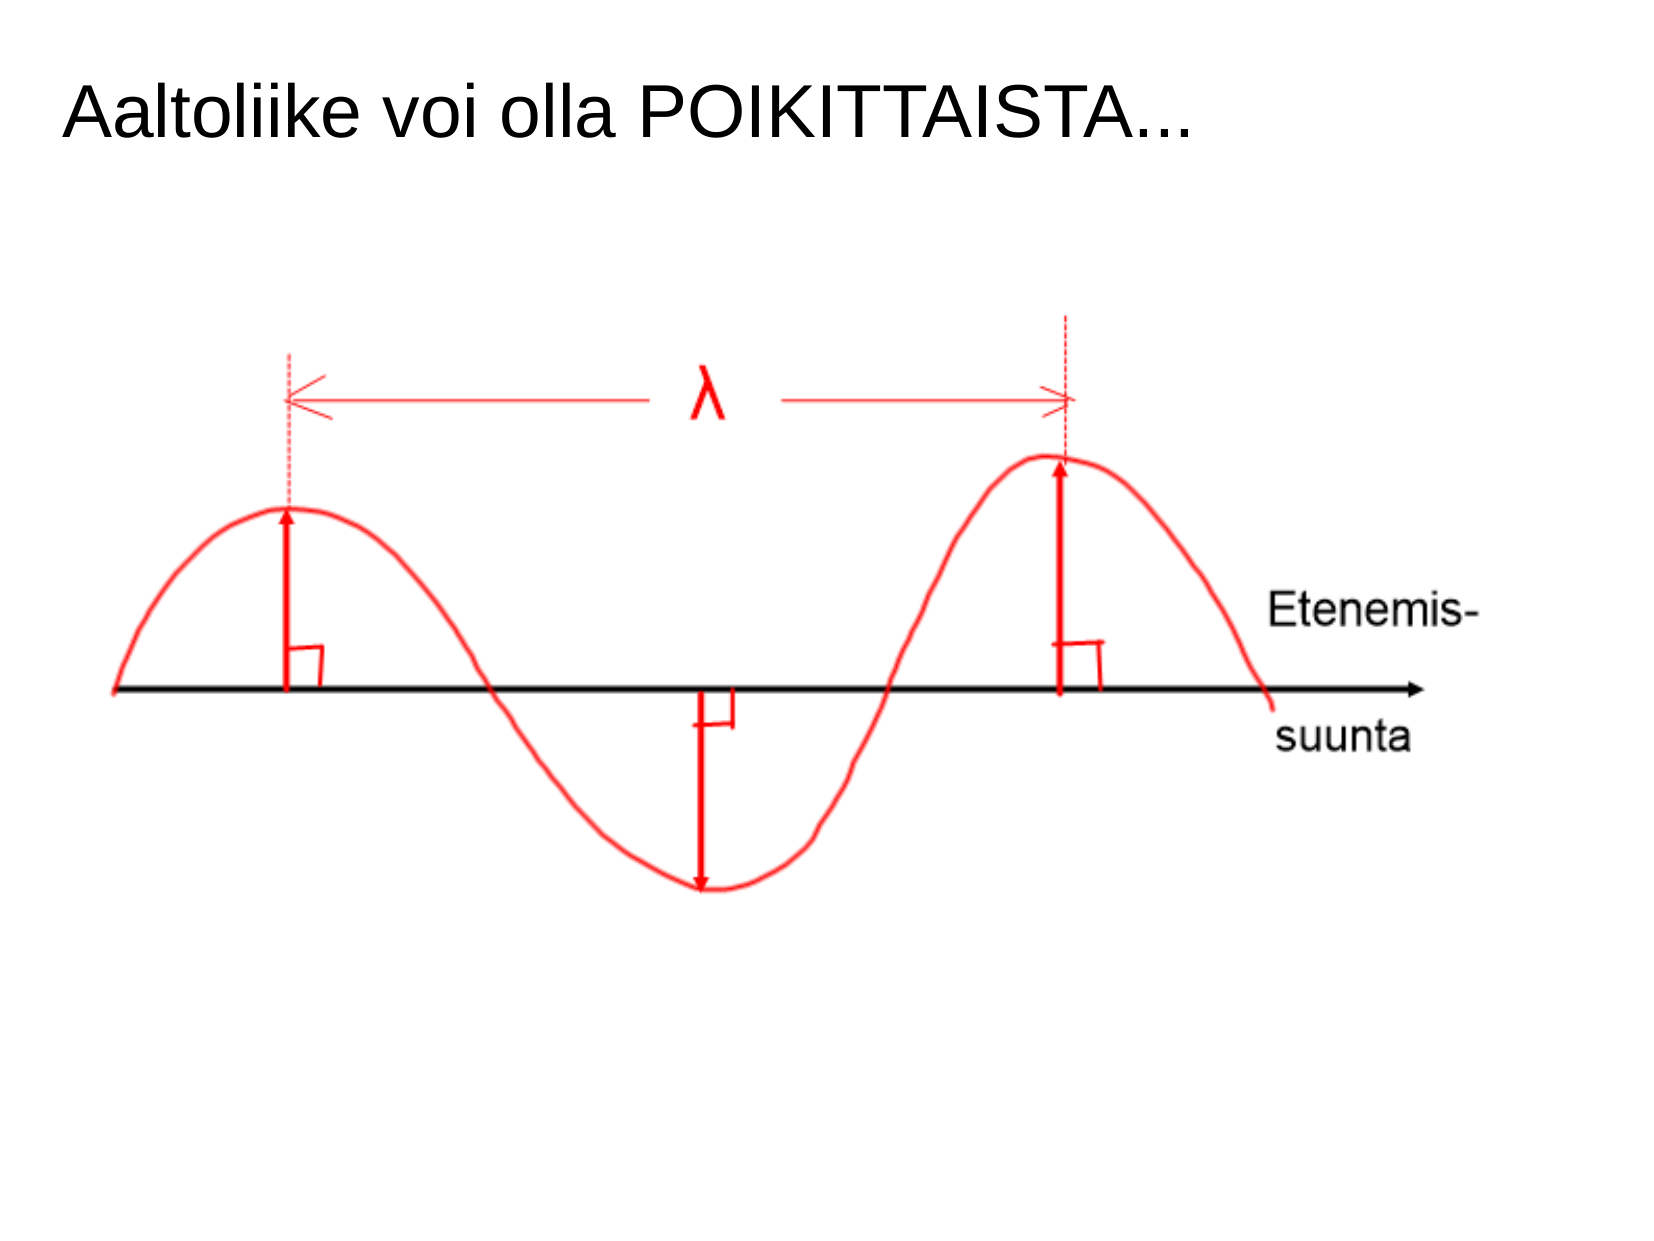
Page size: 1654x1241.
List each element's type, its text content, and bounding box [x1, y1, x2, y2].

text_box Aaltoliike voi olla POIKITTAISTA... [47, 62, 1394, 189]
picture [60, 243, 1536, 934]
